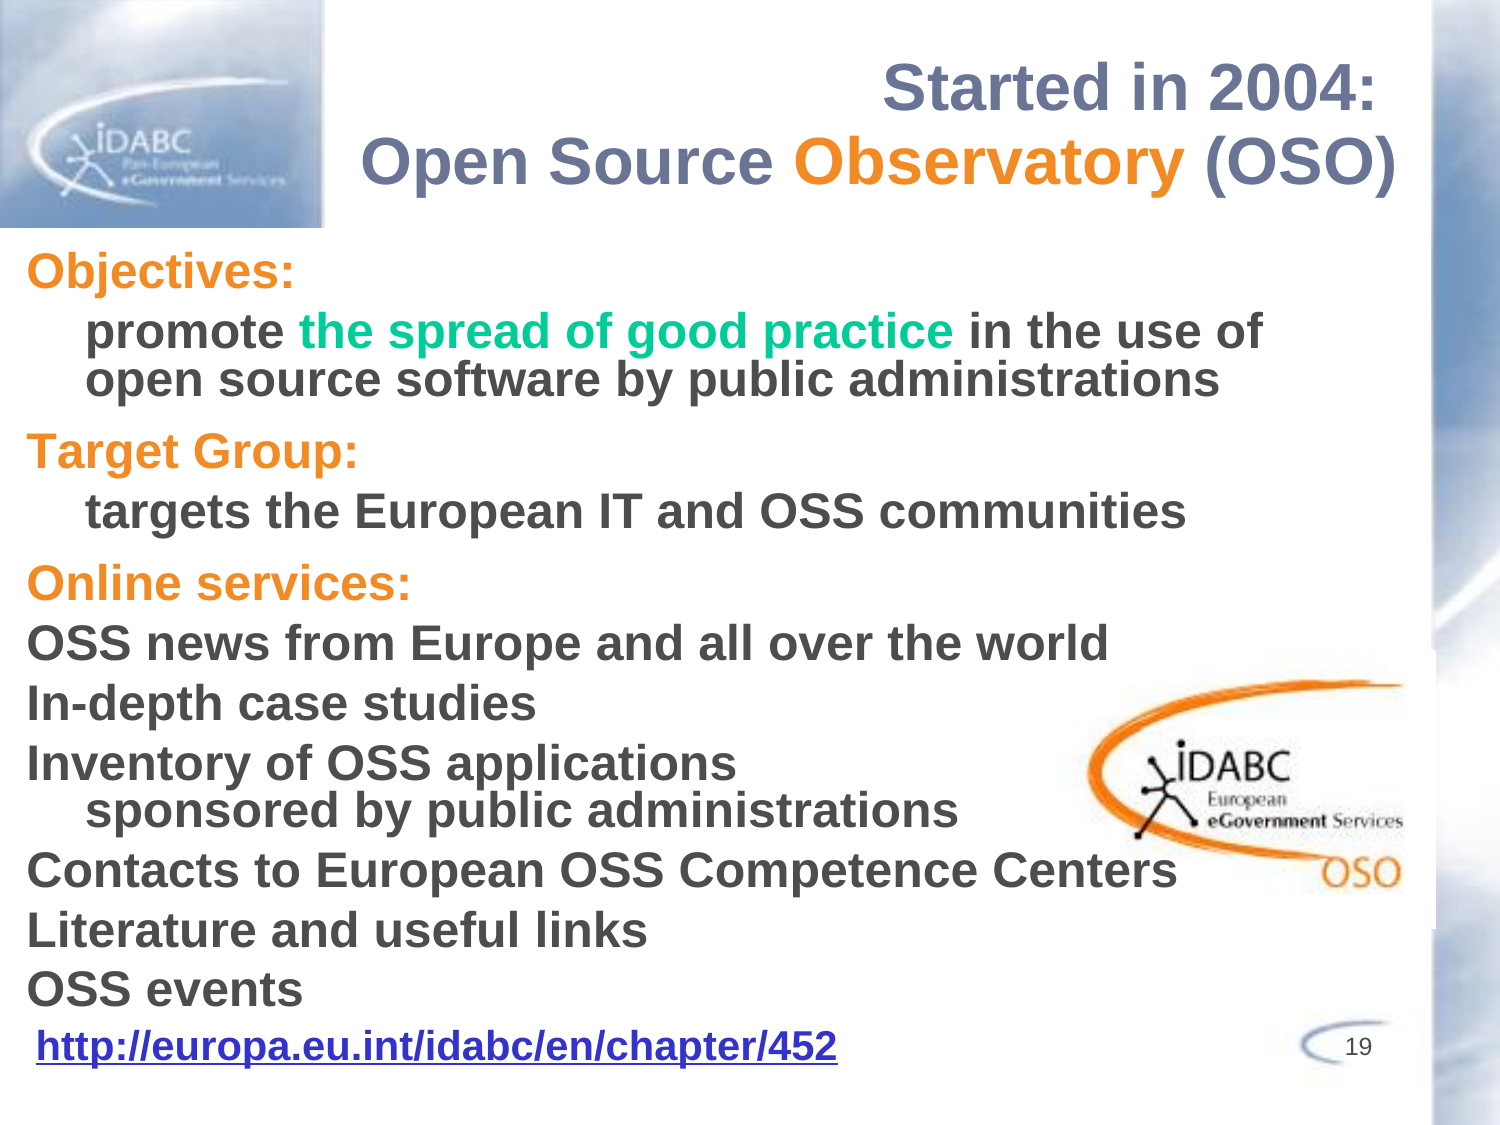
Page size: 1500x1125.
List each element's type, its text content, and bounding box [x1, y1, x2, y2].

list Objectives: promote the spread of good practice in the use of open source software by public administrations Target Group: targets the European IT and OSS communities Online services: OSS news from Europe and all over the world In-depth case studies Inventory of OSS applications sponsored by public administrations Contacts to European OSS Competence Centers Literature and useful links OSS events http://europa.eu.int/idabc/en/chapter/452 [11, 243, 1447, 1125]
title Started in 2004: Open Source Observatory (OSO) [324, 34, 1413, 243]
